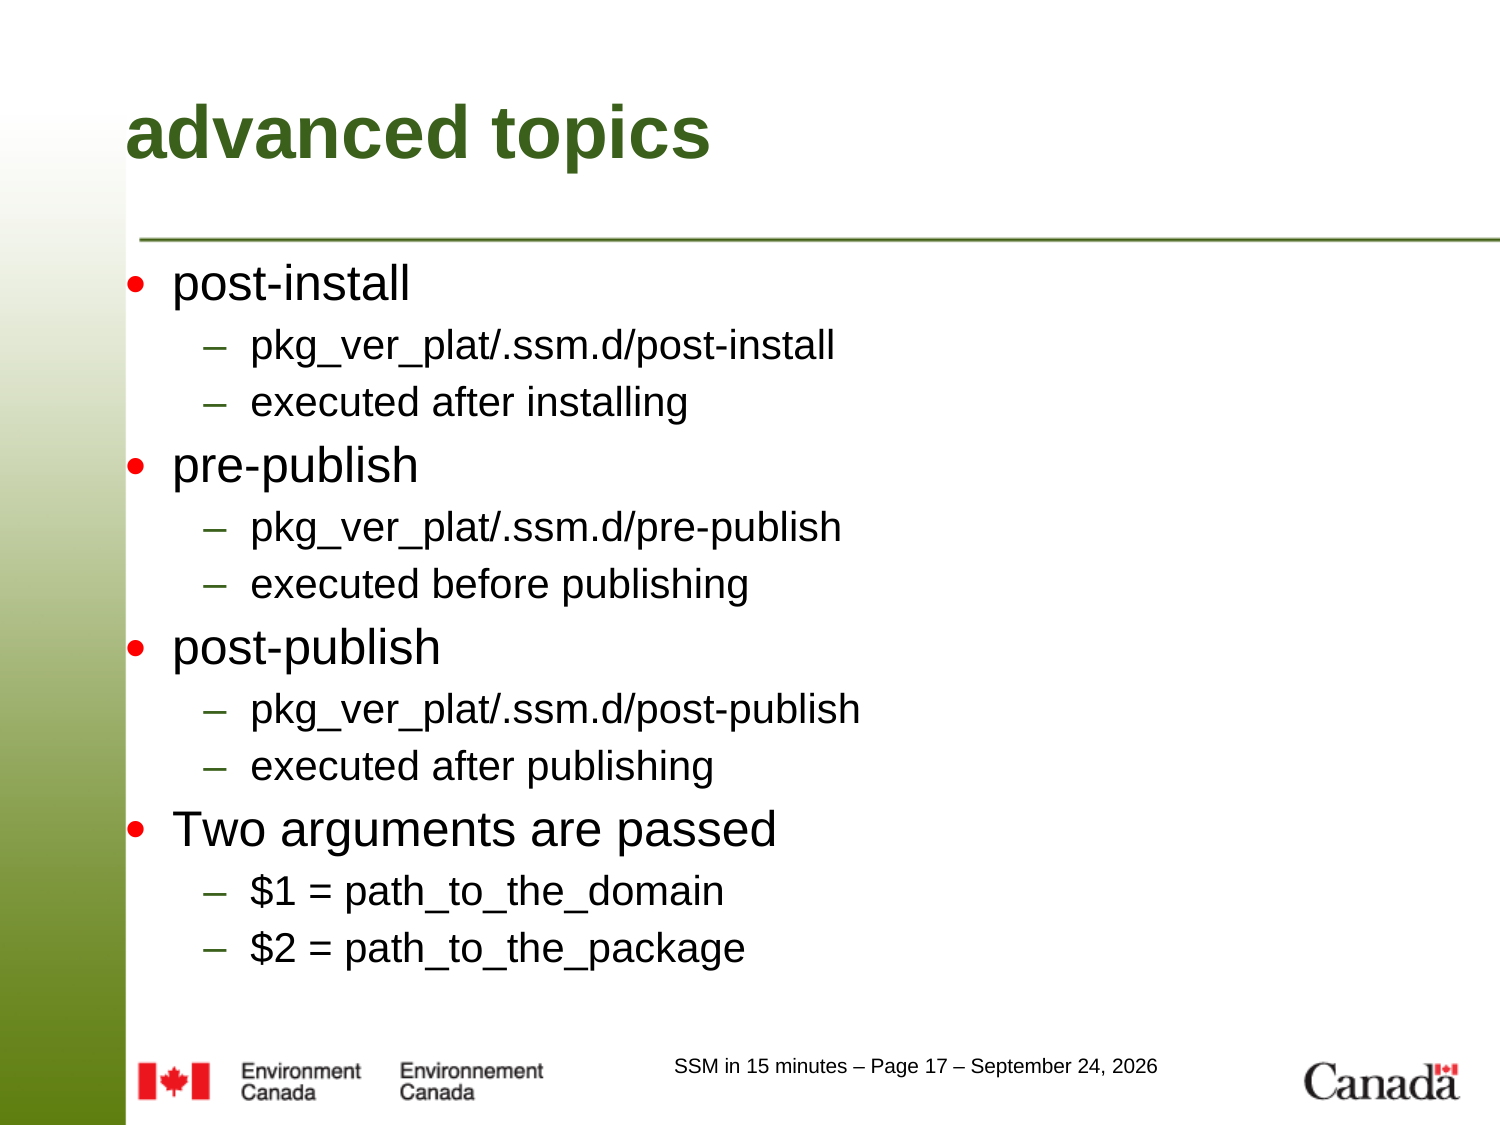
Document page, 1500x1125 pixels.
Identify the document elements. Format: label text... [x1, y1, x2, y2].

title advanced topics [125, 52, 1463, 213]
picture [0, 0, 1500, 1125]
list post-install pkg_ver_plat/.ssm.d/post-install executed after installing pre-publish pkg_ver_plat/.ssm.d/pre-publish executed before publishing post-publish pkg_ver_plat/.ssm.d/post-publish executed after publishing Two arguments are passed $1 = path_to_the_domain $2 = path_to_the_package [125, 255, 1463, 1009]
